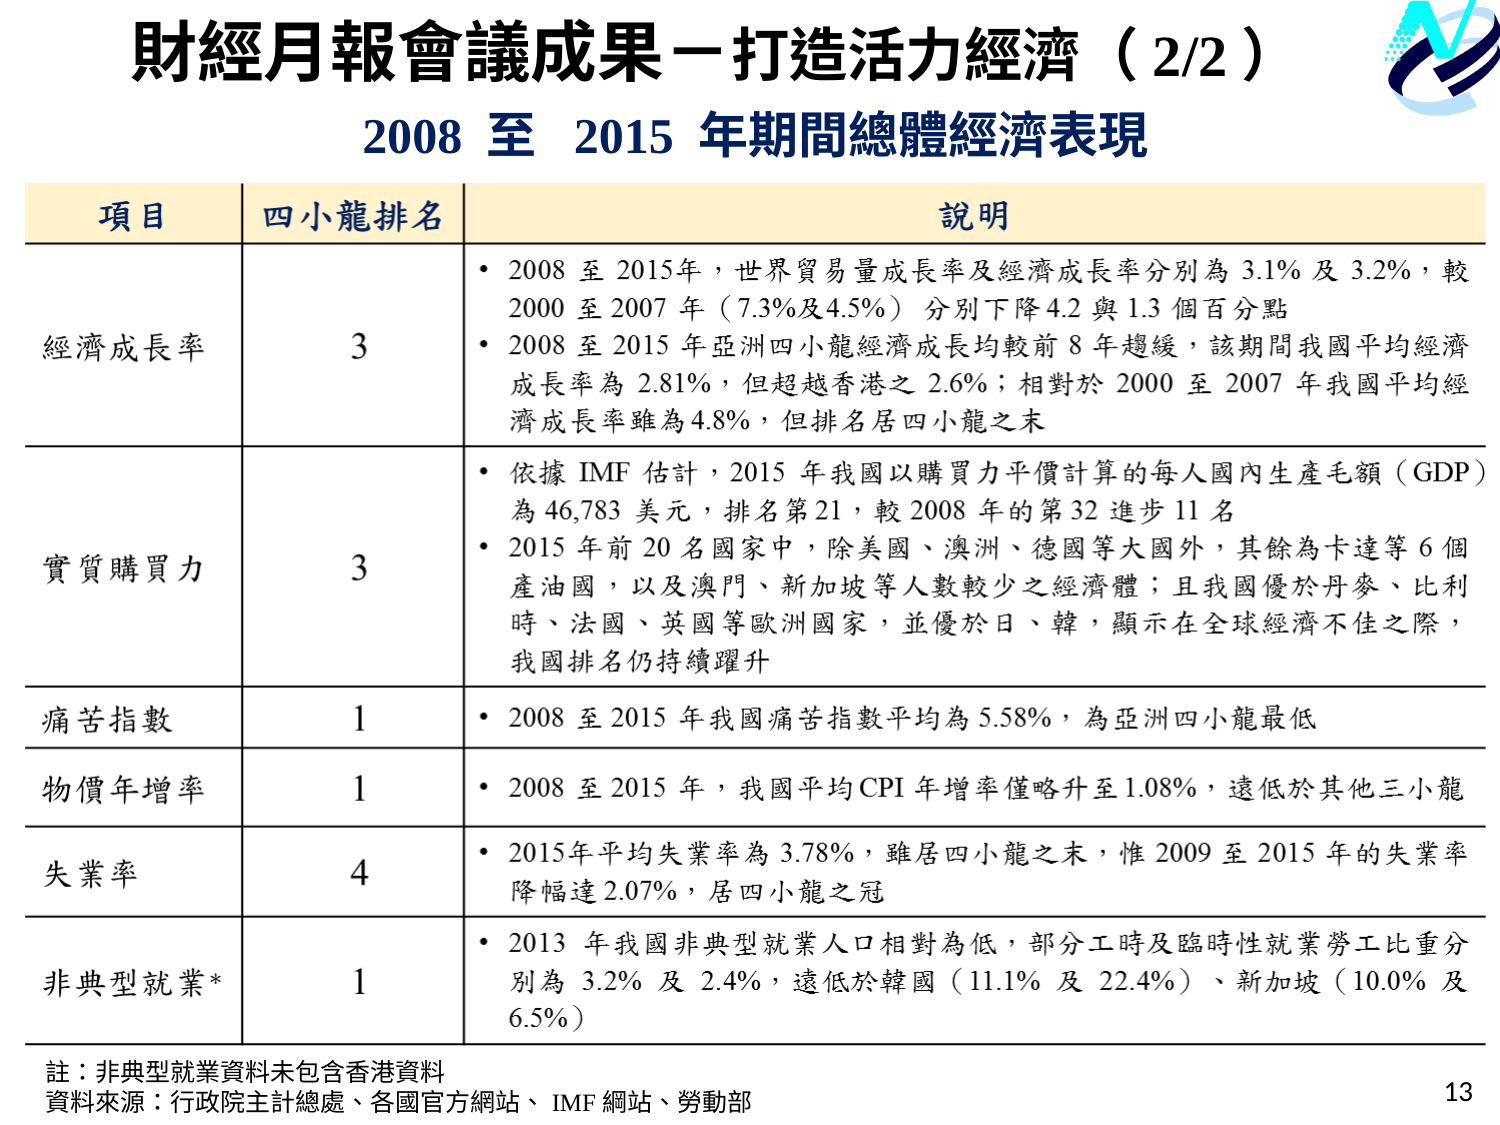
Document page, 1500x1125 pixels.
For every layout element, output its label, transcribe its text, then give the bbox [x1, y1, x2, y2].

picture [25, 179, 1486, 1053]
text_box 財經月報會議成果－打造活力經濟（2/2） [0, 2, 1372, 108]
text_box 2008 至 2015 年期間總體經濟表現 [39, 96, 1472, 172]
text_box 註：非典型就業資料未包含香港資料 資料來源：行政院主計總處、各國官方網站、IMF綱站、勞動部 [30, 1053, 1341, 1125]
